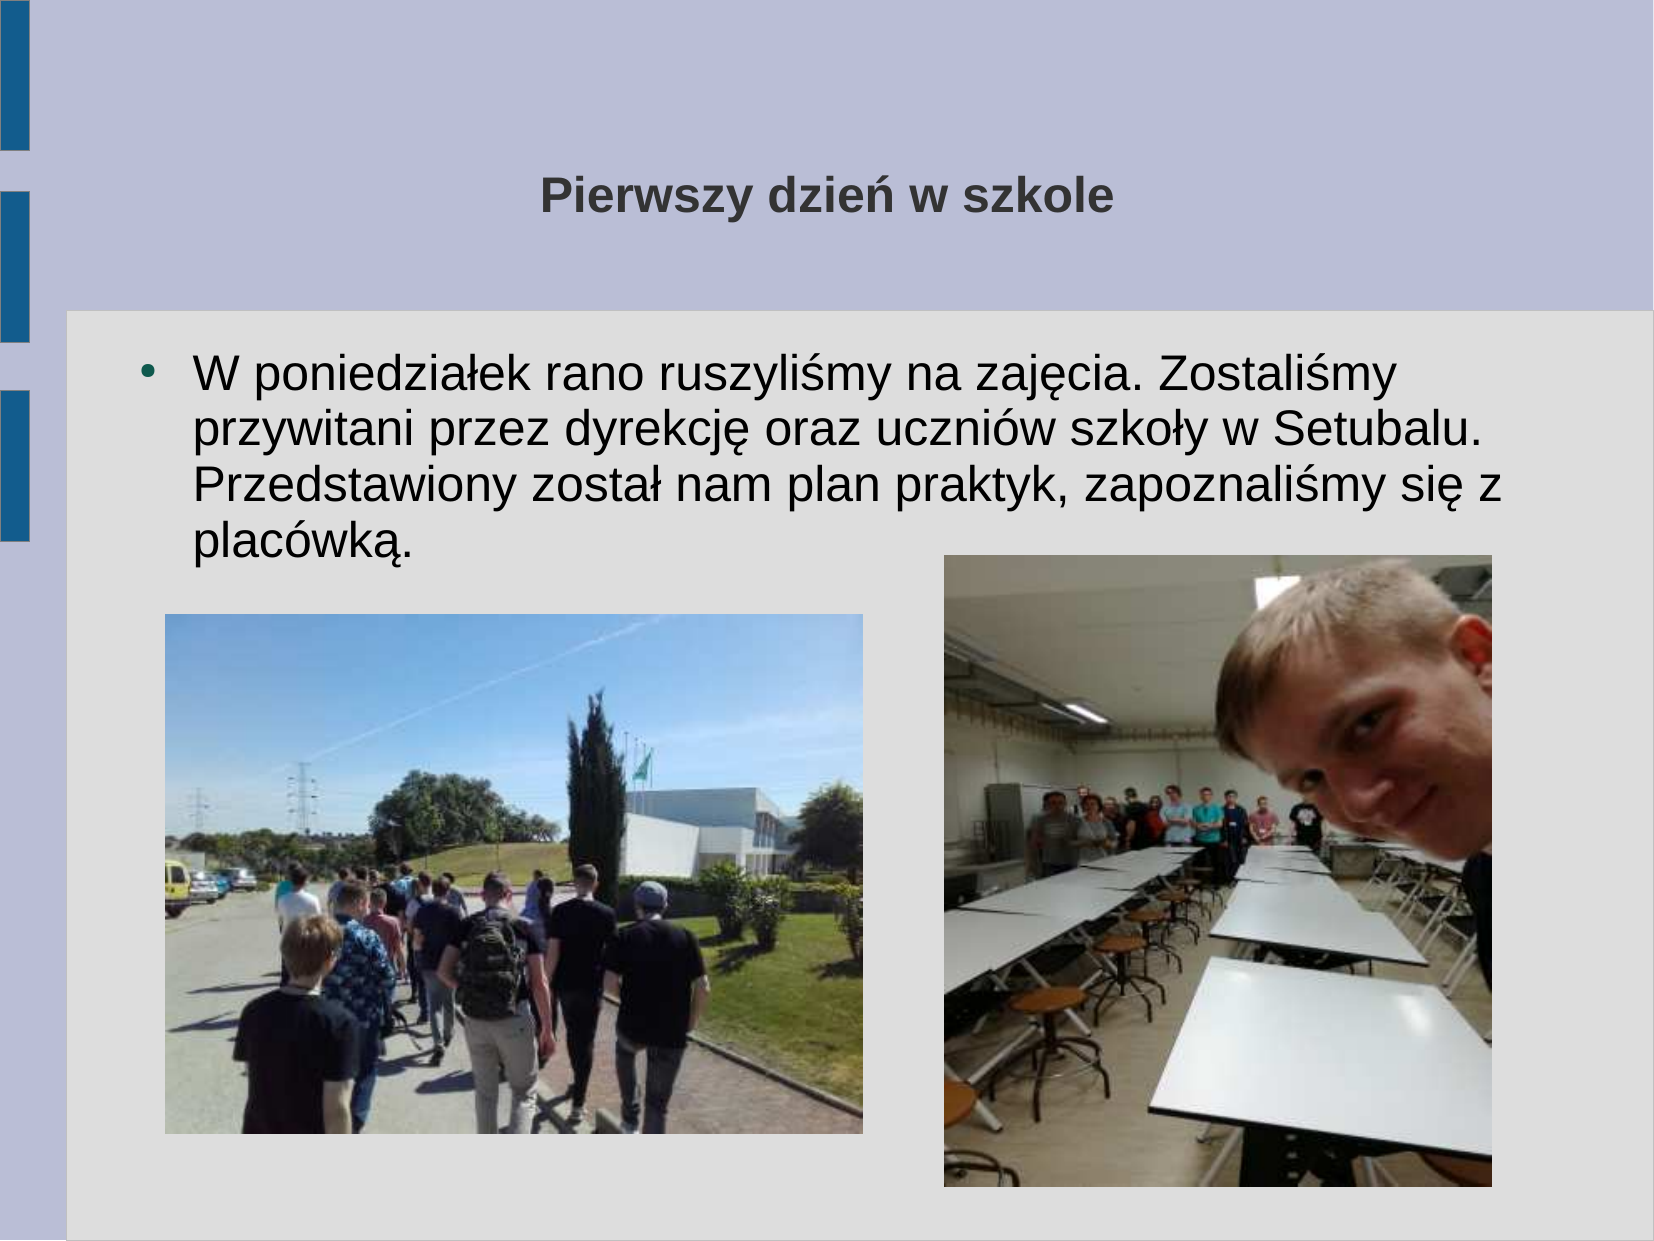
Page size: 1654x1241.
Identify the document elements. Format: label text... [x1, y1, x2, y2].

picture [165, 614, 863, 1134]
title Pierwszy dzień w szkole [121, 91, 1534, 299]
picture [944, 555, 1492, 1187]
list W poniedziałek rano ruszyliśmy na zajęcia. Zostaliśmy przywitani przez dyrekcję oraz uczniów szkoły w Setubalu. Przedstawiony został nam plan praktyk, zapoznaliśmy się z placówką. [121, 344, 1534, 1127]
